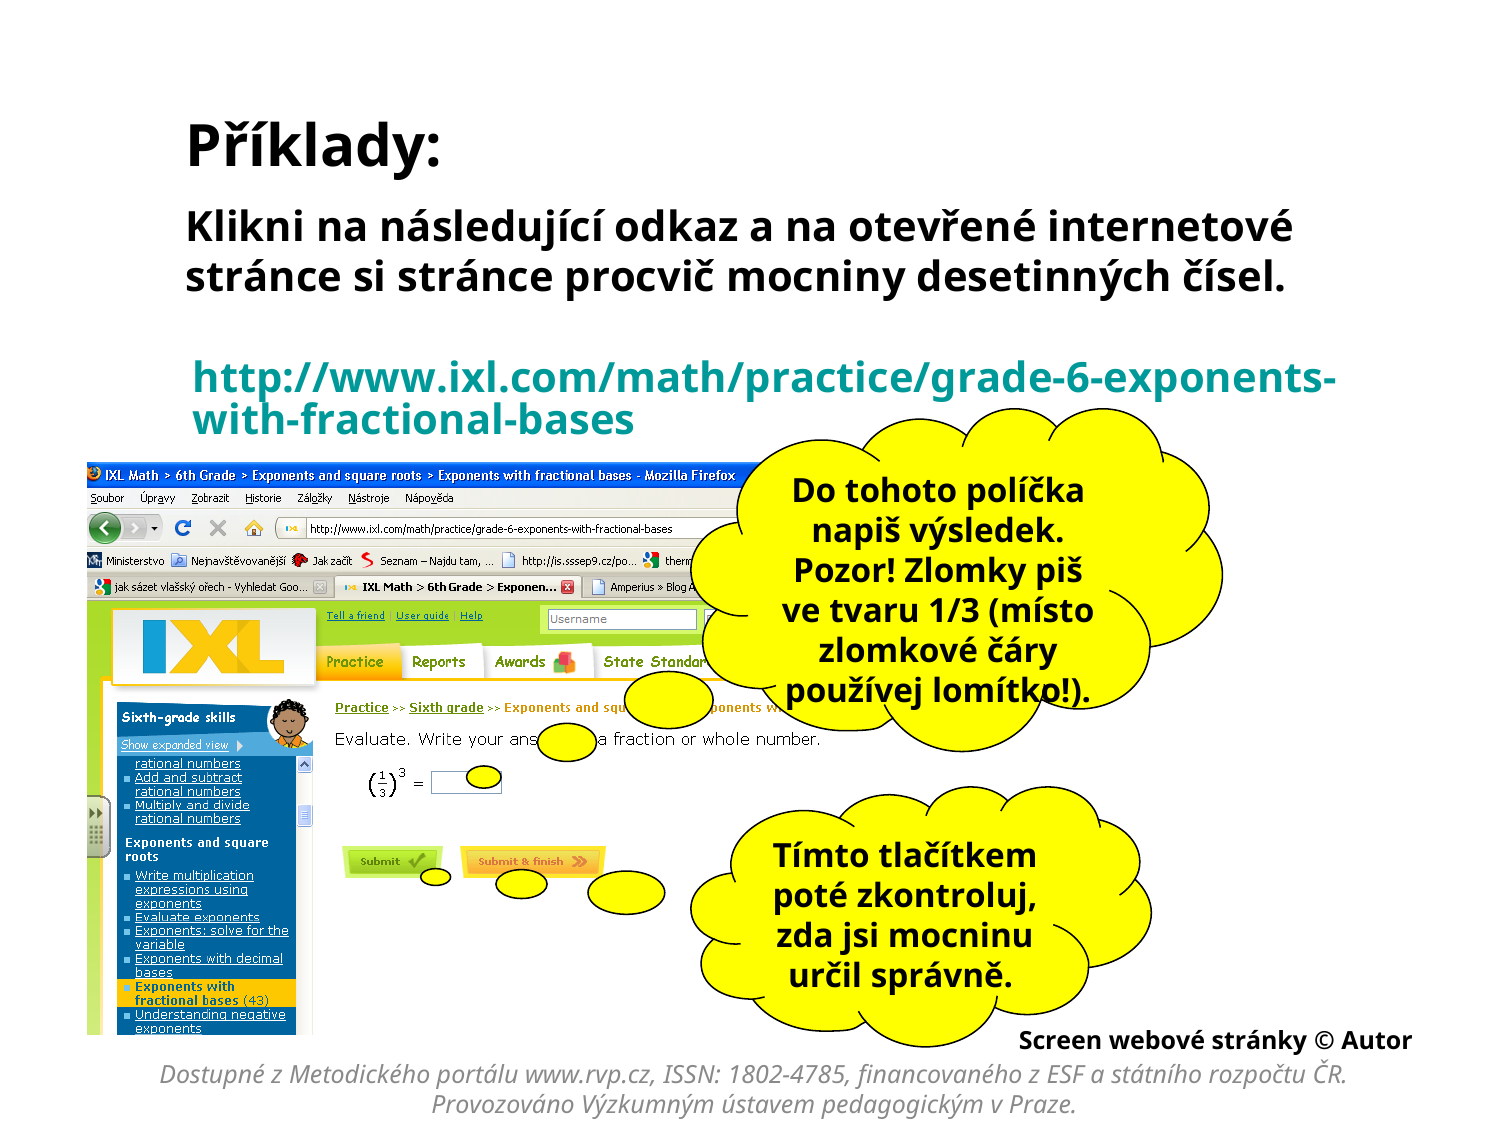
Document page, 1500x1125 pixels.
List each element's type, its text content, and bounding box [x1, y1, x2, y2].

text_box Do tohoto políčka napiš výsledek. Pozor! Zlomky piš ve tvaru 1/3 (místo zlomkové čáry používej lomítko!). [537, 723, 597, 762]
text_box Do tohoto políčka napiš výsledek. Pozor! Zlomky piš ve tvaru 1/3 (místo zlomkové čáry používej lomítko!). [690, 408, 1223, 752]
text_box Klikni na následující odkaz a na otevřené internetové stránce si stránce procvič mocniny desetinných čísel. [171, 196, 1433, 303]
text_box Do tohoto políčka napiš výsledek. Pozor! Zlomky piš ve tvaru 1/3 (místo zlomkové čáry používej lomítko!). [624, 671, 714, 729]
text_box Tímto tlačítkem poté zkontroluj, zda jsi mocninu určil správně. [495, 869, 548, 899]
picture [0, 0, 1500, 1125]
text_box Screen webové stránky © Autor [1003, 985, 1500, 1093]
text_box Tímto tlačítkem poté zkontroluj, zda jsi mocninu určil správně. [588, 871, 665, 915]
text_box Tímto tlačítkem poté zkontroluj, zda jsi mocninu určil správně. [690, 786, 1152, 1047]
text_box http://www.ixl.com/math/practice/grade-6-exponents-with-fractional-bases [178, 326, 1370, 433]
text_box Příklady: [171, 89, 1152, 196]
